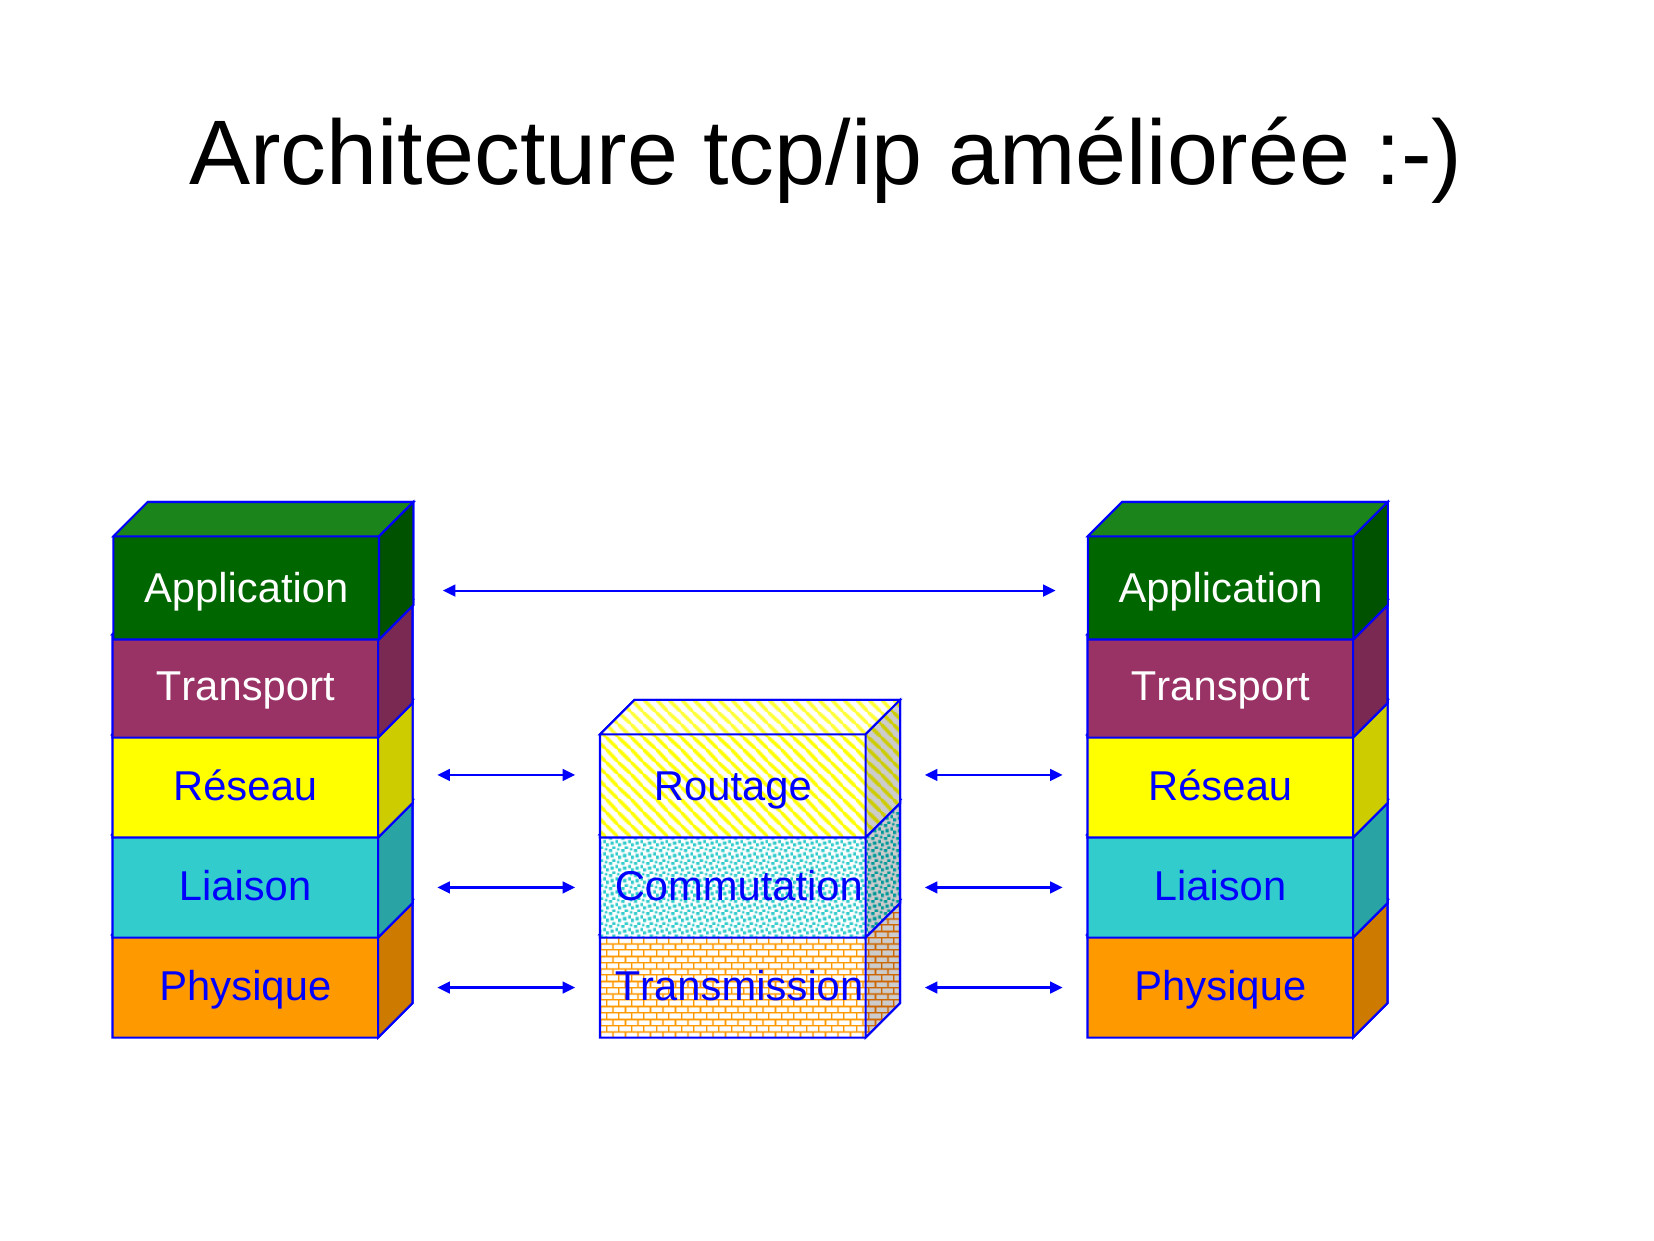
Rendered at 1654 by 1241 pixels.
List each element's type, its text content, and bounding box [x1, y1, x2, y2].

text_box Réseau [1087, 738, 1353, 838]
text_box Liaison [1087, 838, 1353, 938]
text_box Commutation [600, 838, 865, 938]
title Architecture tcp/ip améliorée :-) [82, 49, 1571, 257]
text_box routeur vers internet [600, 699, 899, 735]
text_box Physique [1087, 938, 1353, 1038]
text_box Réseau [112, 738, 378, 838]
text_box Transport [1087, 640, 1353, 738]
text_box Liaison [112, 838, 378, 938]
text_box Routage [600, 735, 865, 838]
text_box Transmission [600, 938, 865, 1038]
text_box Transport [112, 635, 378, 738]
text_box P6 [1087, 501, 1387, 537]
text_box Application [1087, 537, 1353, 640]
text_box R4 [113, 501, 413, 537]
text_box Application [113, 537, 379, 640]
text_box Physique [112, 938, 378, 1038]
